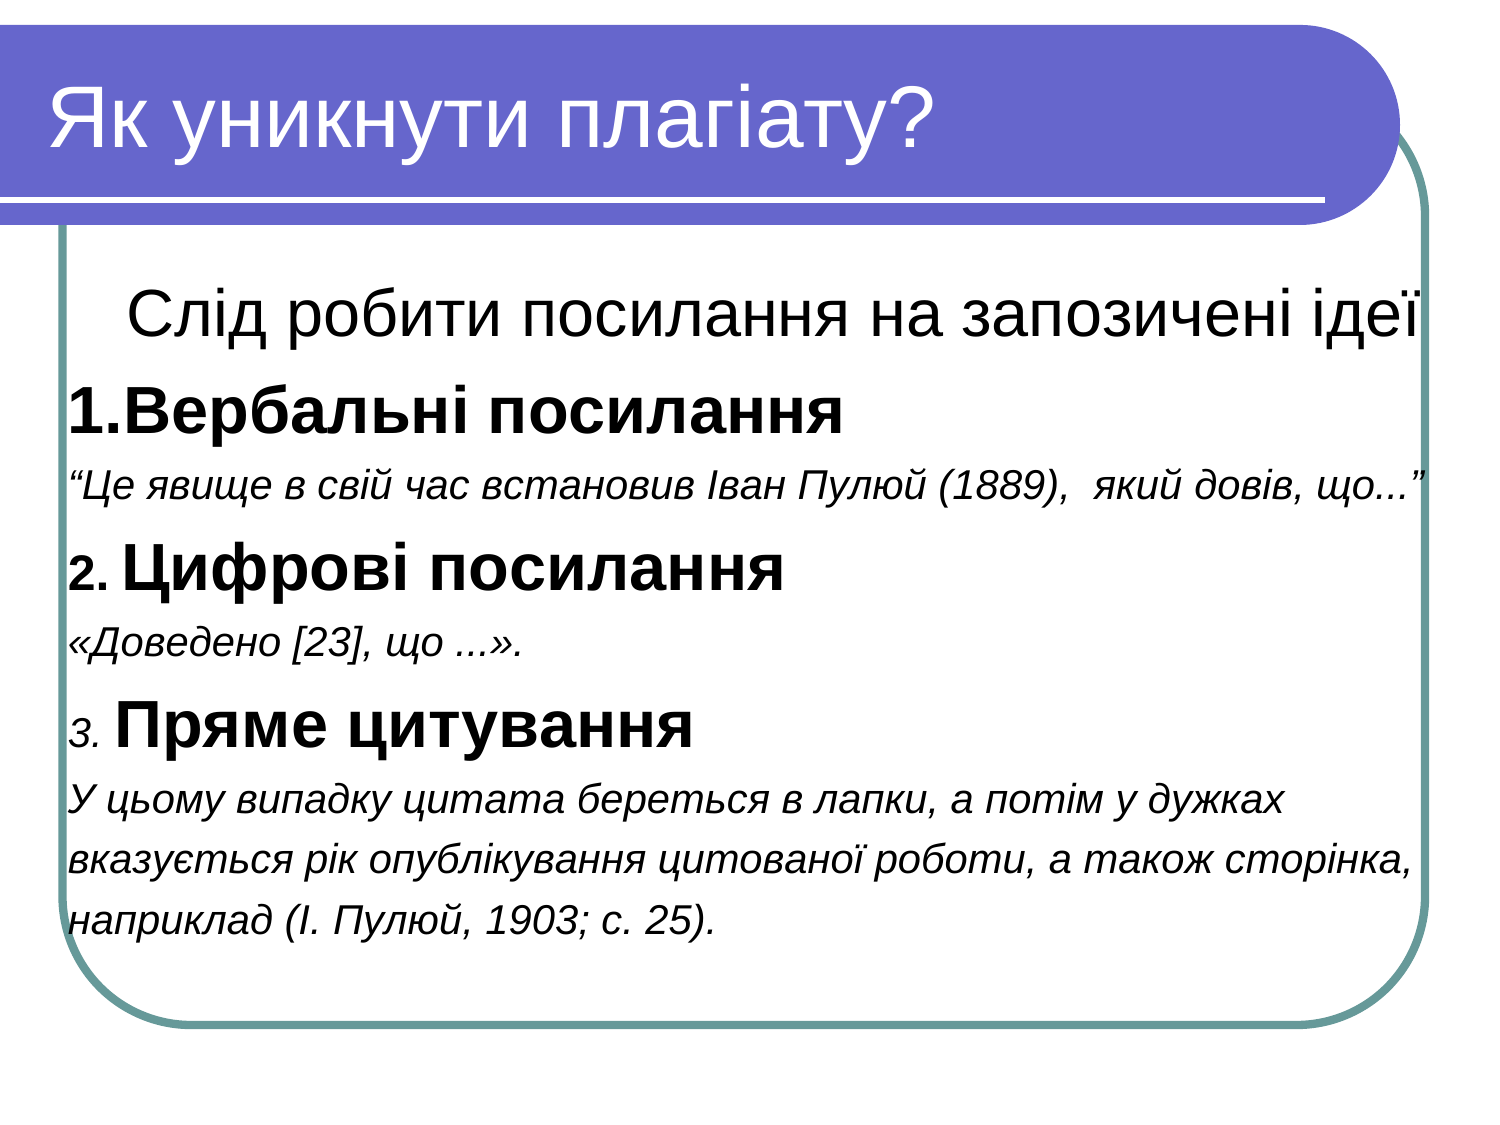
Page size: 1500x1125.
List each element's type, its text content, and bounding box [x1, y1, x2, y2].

title Як уникнути плагіату? [31, 37, 1347, 188]
list Слід робити посилання на запозичені ідеї 1.Вербальні посилання “Це явище в свій час встановив Іван Пулюй (1889), який довів, що...” 2. Цифрові посилання «Доведено [23], що ...». 3. Пряме цитування У цьому випадку цитата береться в лапки, а потім у дужках вказується рік опублікування цитованої роботи, а також сторінка, наприклад (І. Пулюй, 1903; с. 25). [53, 262, 1459, 988]
